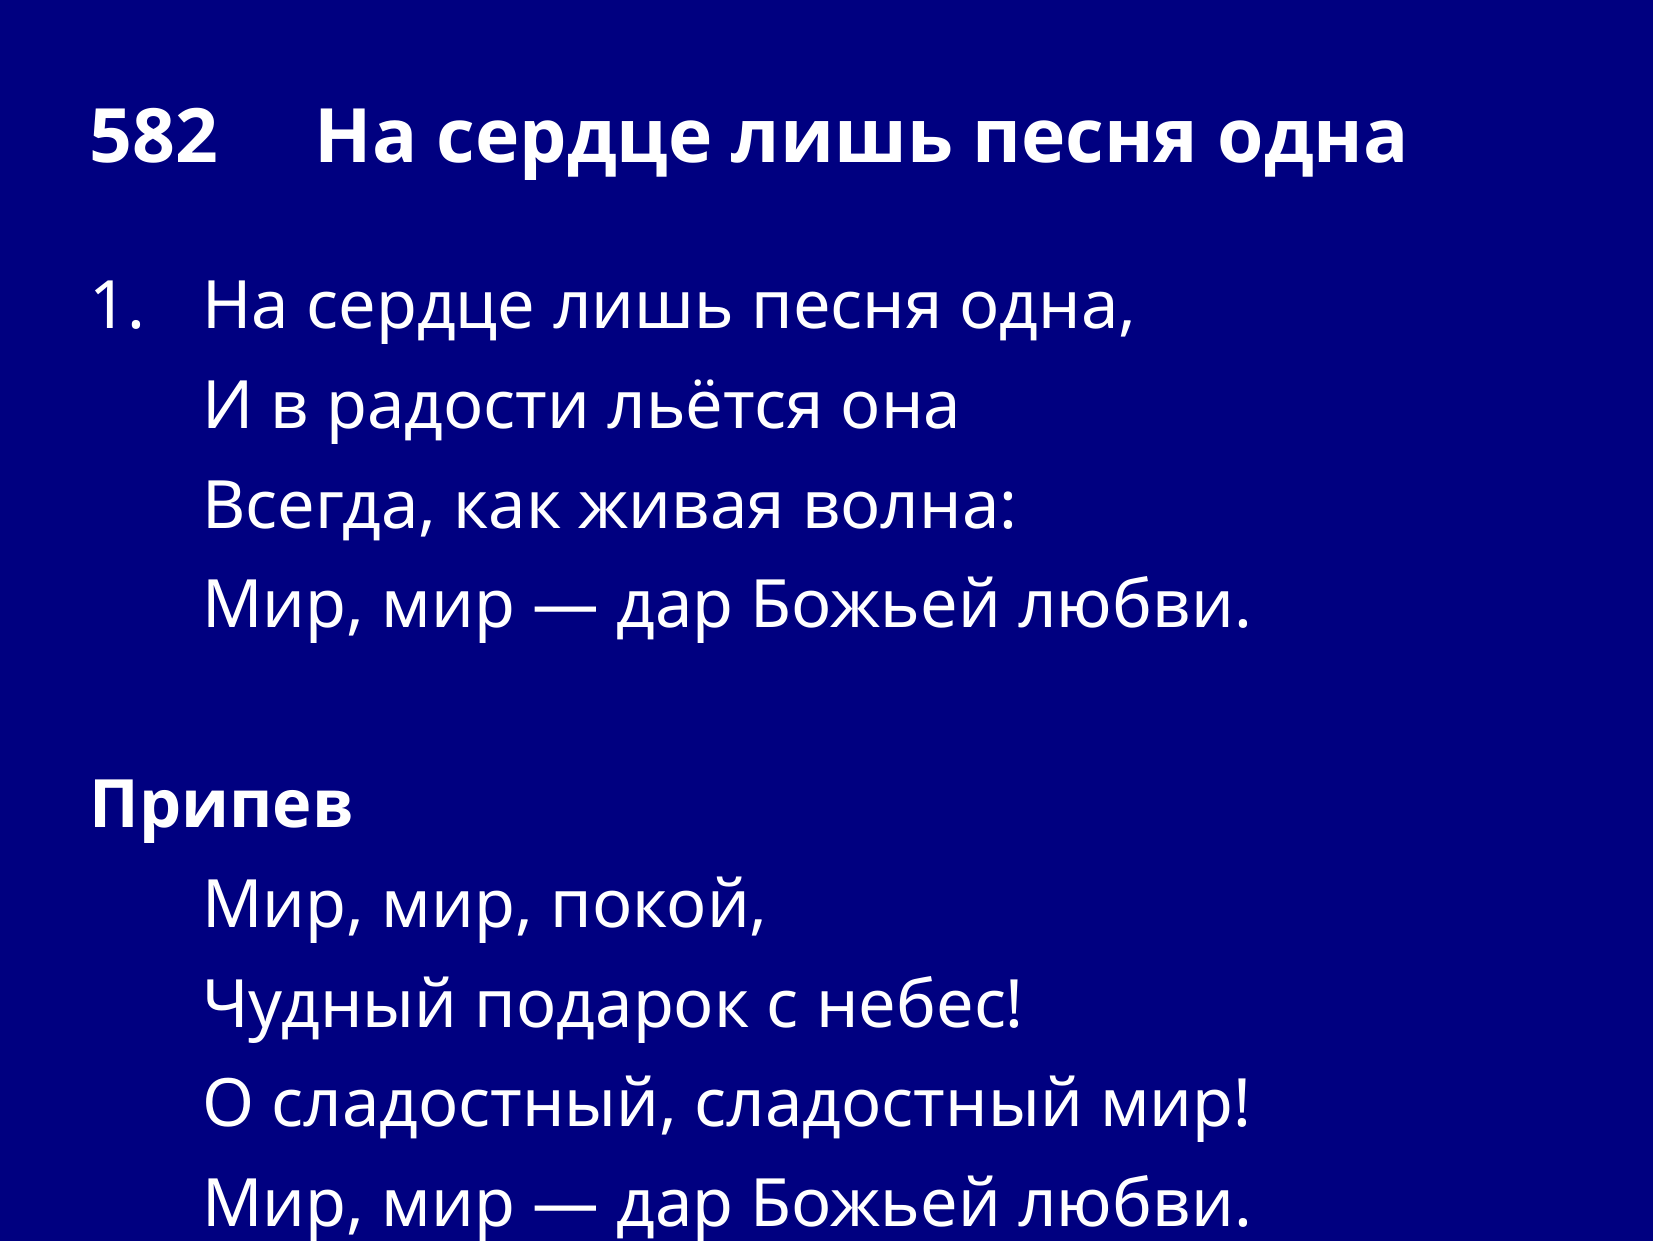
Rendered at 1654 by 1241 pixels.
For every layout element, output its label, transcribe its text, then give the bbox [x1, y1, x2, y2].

text_box 1. На сердце лишь песня одна, И в радости льётся она Всегда, как живая волна: Мир, мир — дар Божьей любви. Припев Мир, мир, покой, Чудный подарок с небес! О сладостный, сладостный мир! Мир, мир — дар Божьей любви. [75, 188, 1576, 1163]
text_box 582 На сердце лишь песня одна [75, 75, 1576, 188]
